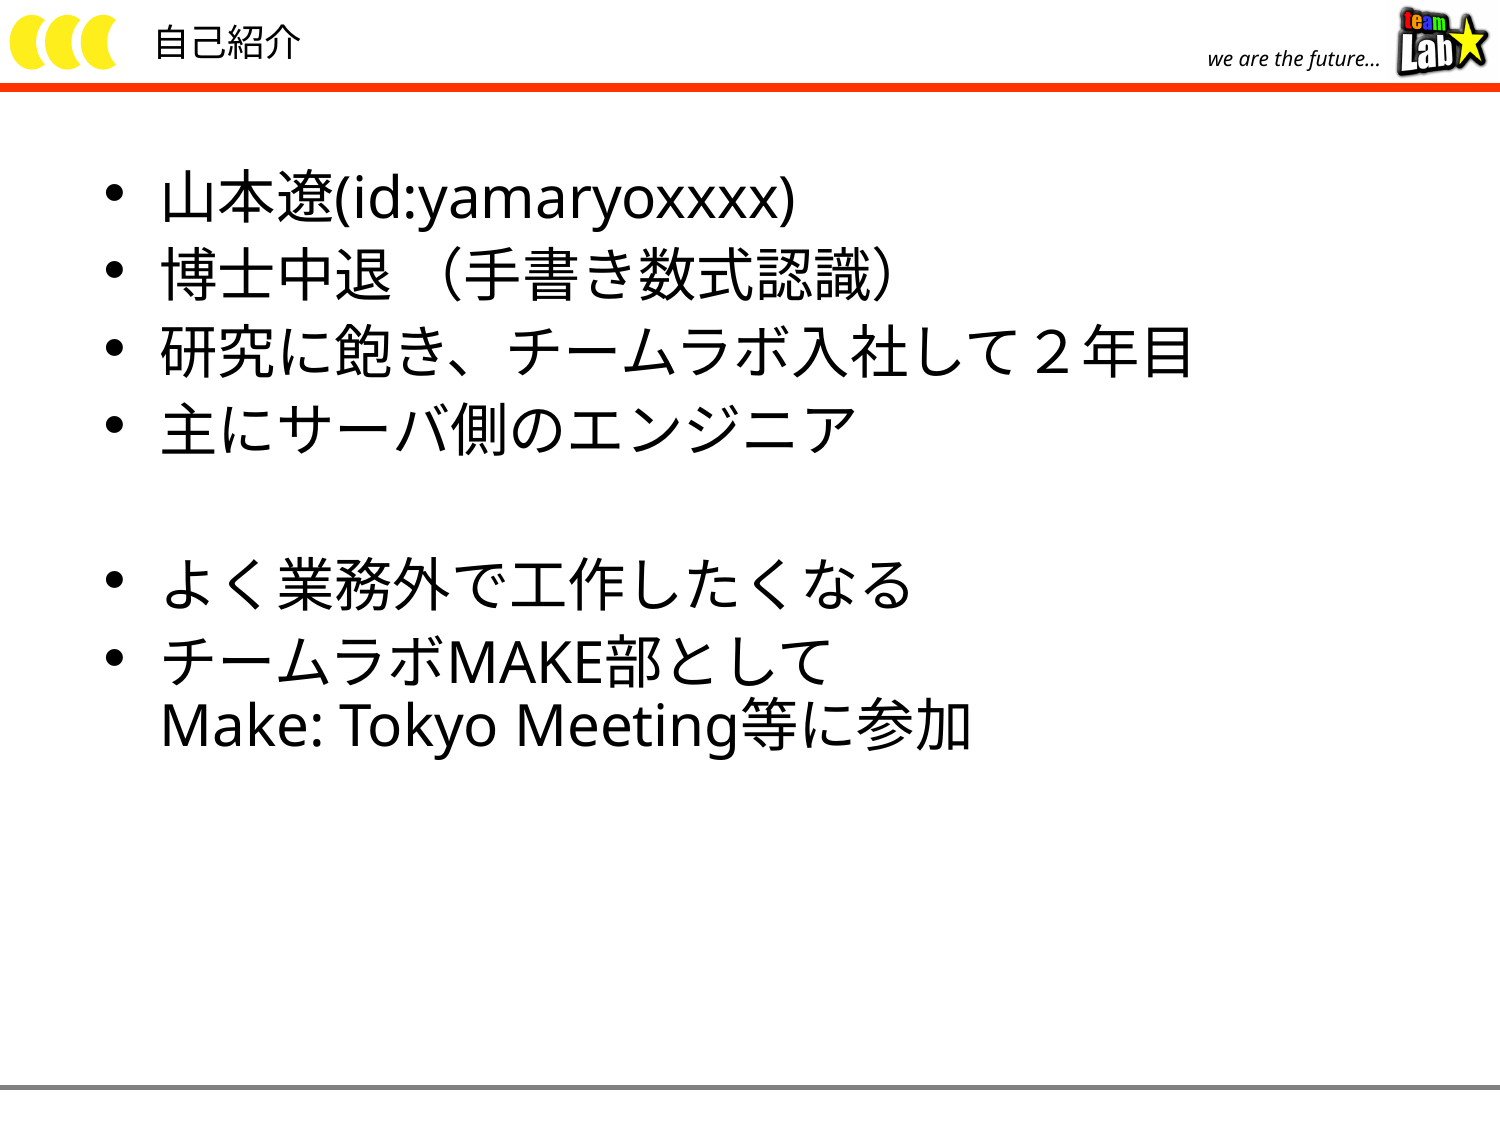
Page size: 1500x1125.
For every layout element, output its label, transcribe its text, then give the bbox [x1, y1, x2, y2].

picture [1386, 0, 1499, 83]
list 山本遼(id:yamaryoxxxx) 博士中退 （手書き数式認識） 研究に飽き、チームラボ入社して２年目 主にサーバ側のエンジニア よく業務外で工作したくなる チームラボMAKE部として Make: Tokyo Meeting等に参加 [88, 160, 1424, 1001]
title 自己紹介 [137, 11, 925, 72]
